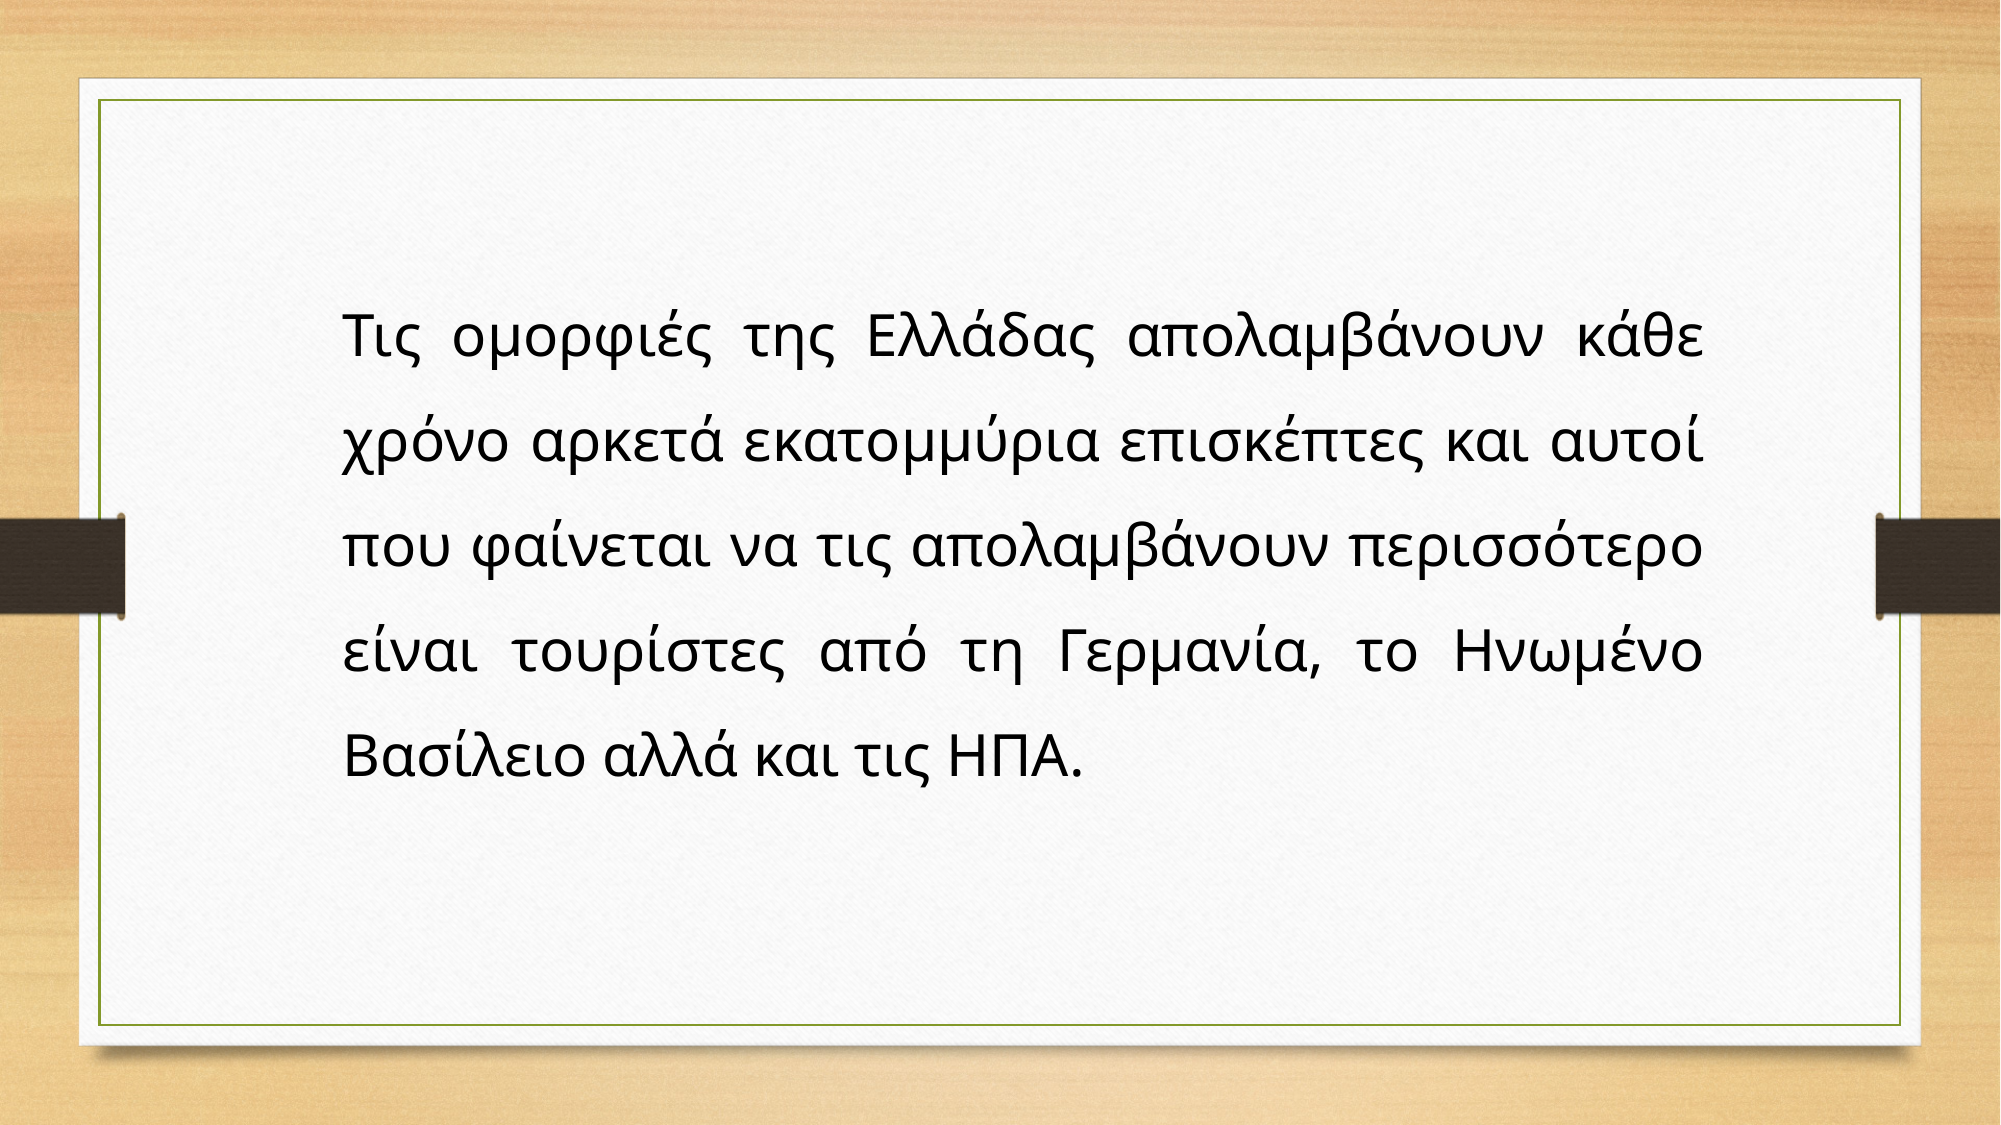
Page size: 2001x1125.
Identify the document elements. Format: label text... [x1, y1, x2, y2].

text_box Τις ομορφιές της Ελλάδας απολαμβάνουν κάθε χρόνο αρκετά εκατομμύρια επισκέπτες και αυτοί που φαίνεται να τις απολαμβάνουν περισσότερο είναι τουρίστες από τη Γερμανία, το Ηνωμένο Βασίλειο αλλά και τις ΗΠΑ. [327, 196, 1754, 716]
